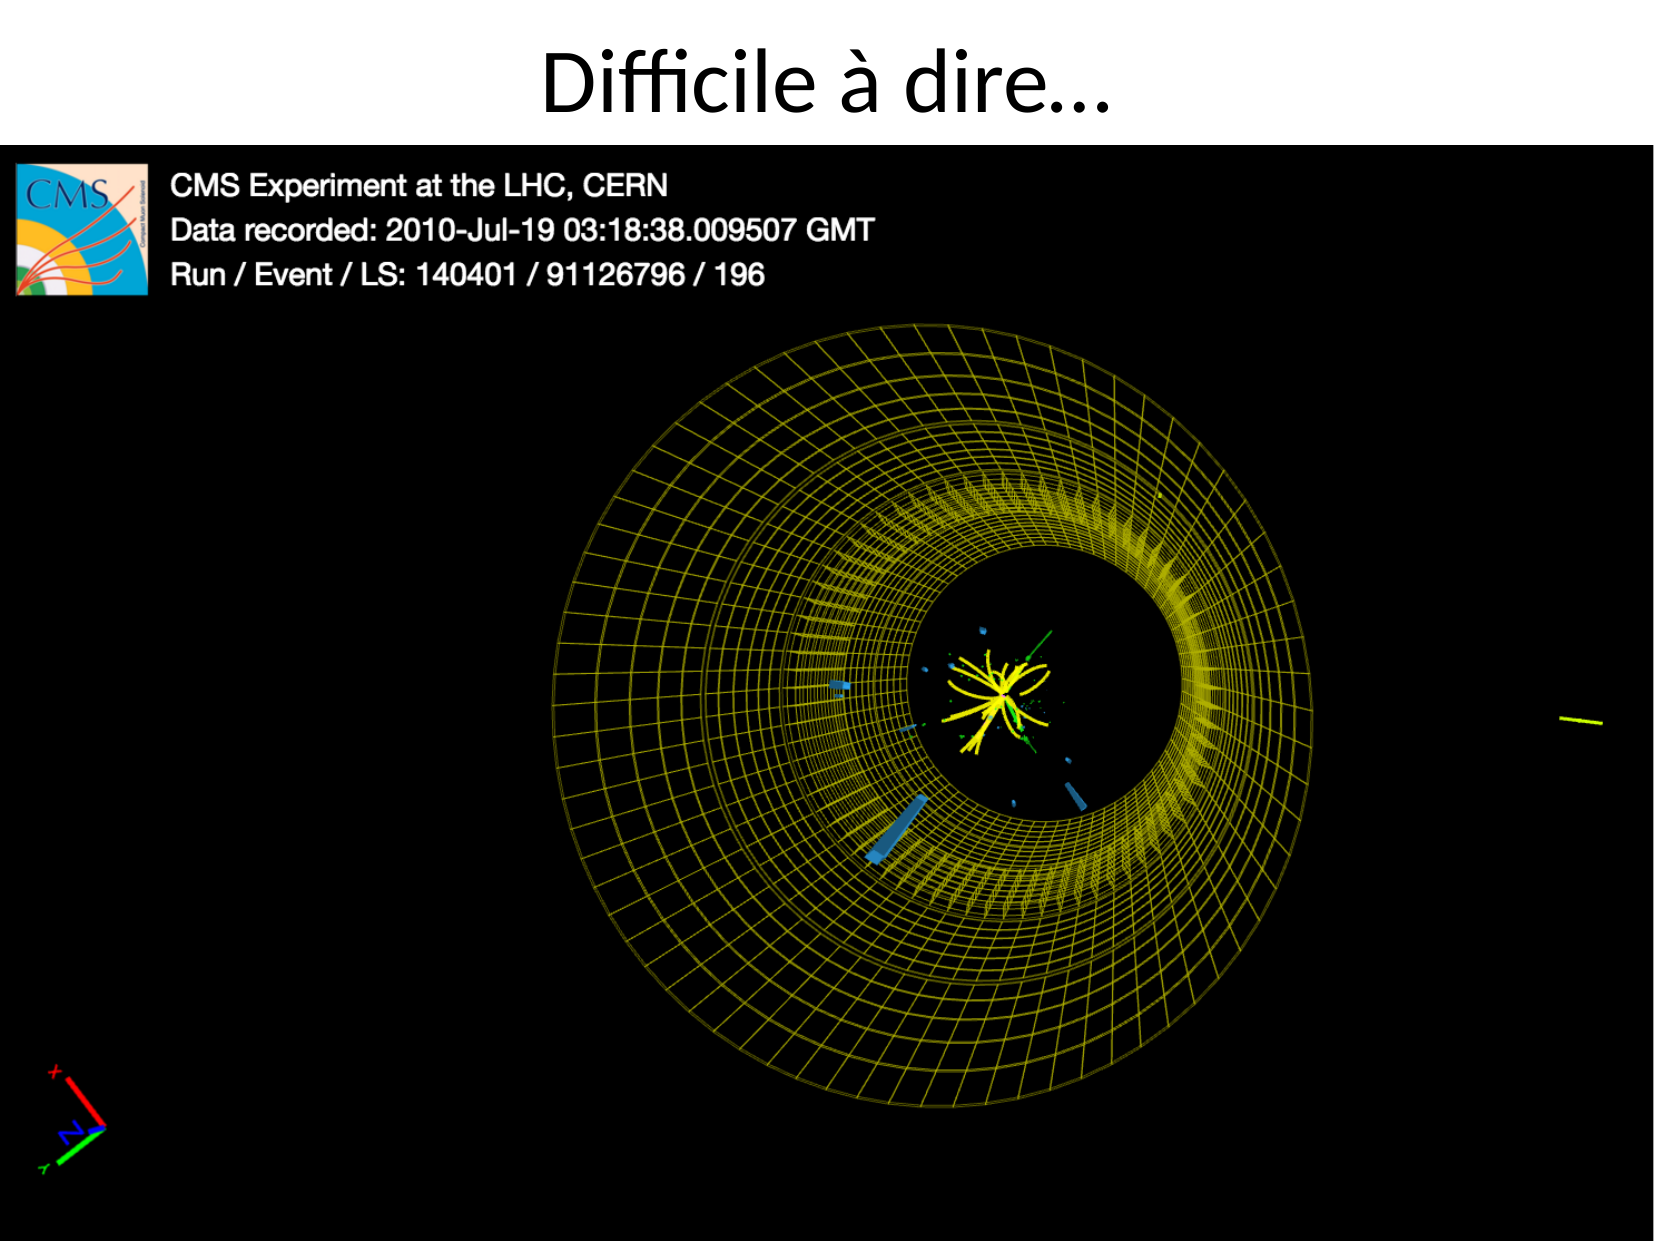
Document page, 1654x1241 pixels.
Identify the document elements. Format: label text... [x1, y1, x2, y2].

title Difficile à dire… [82, 5, 1571, 145]
picture [0, 145, 1654, 1241]
